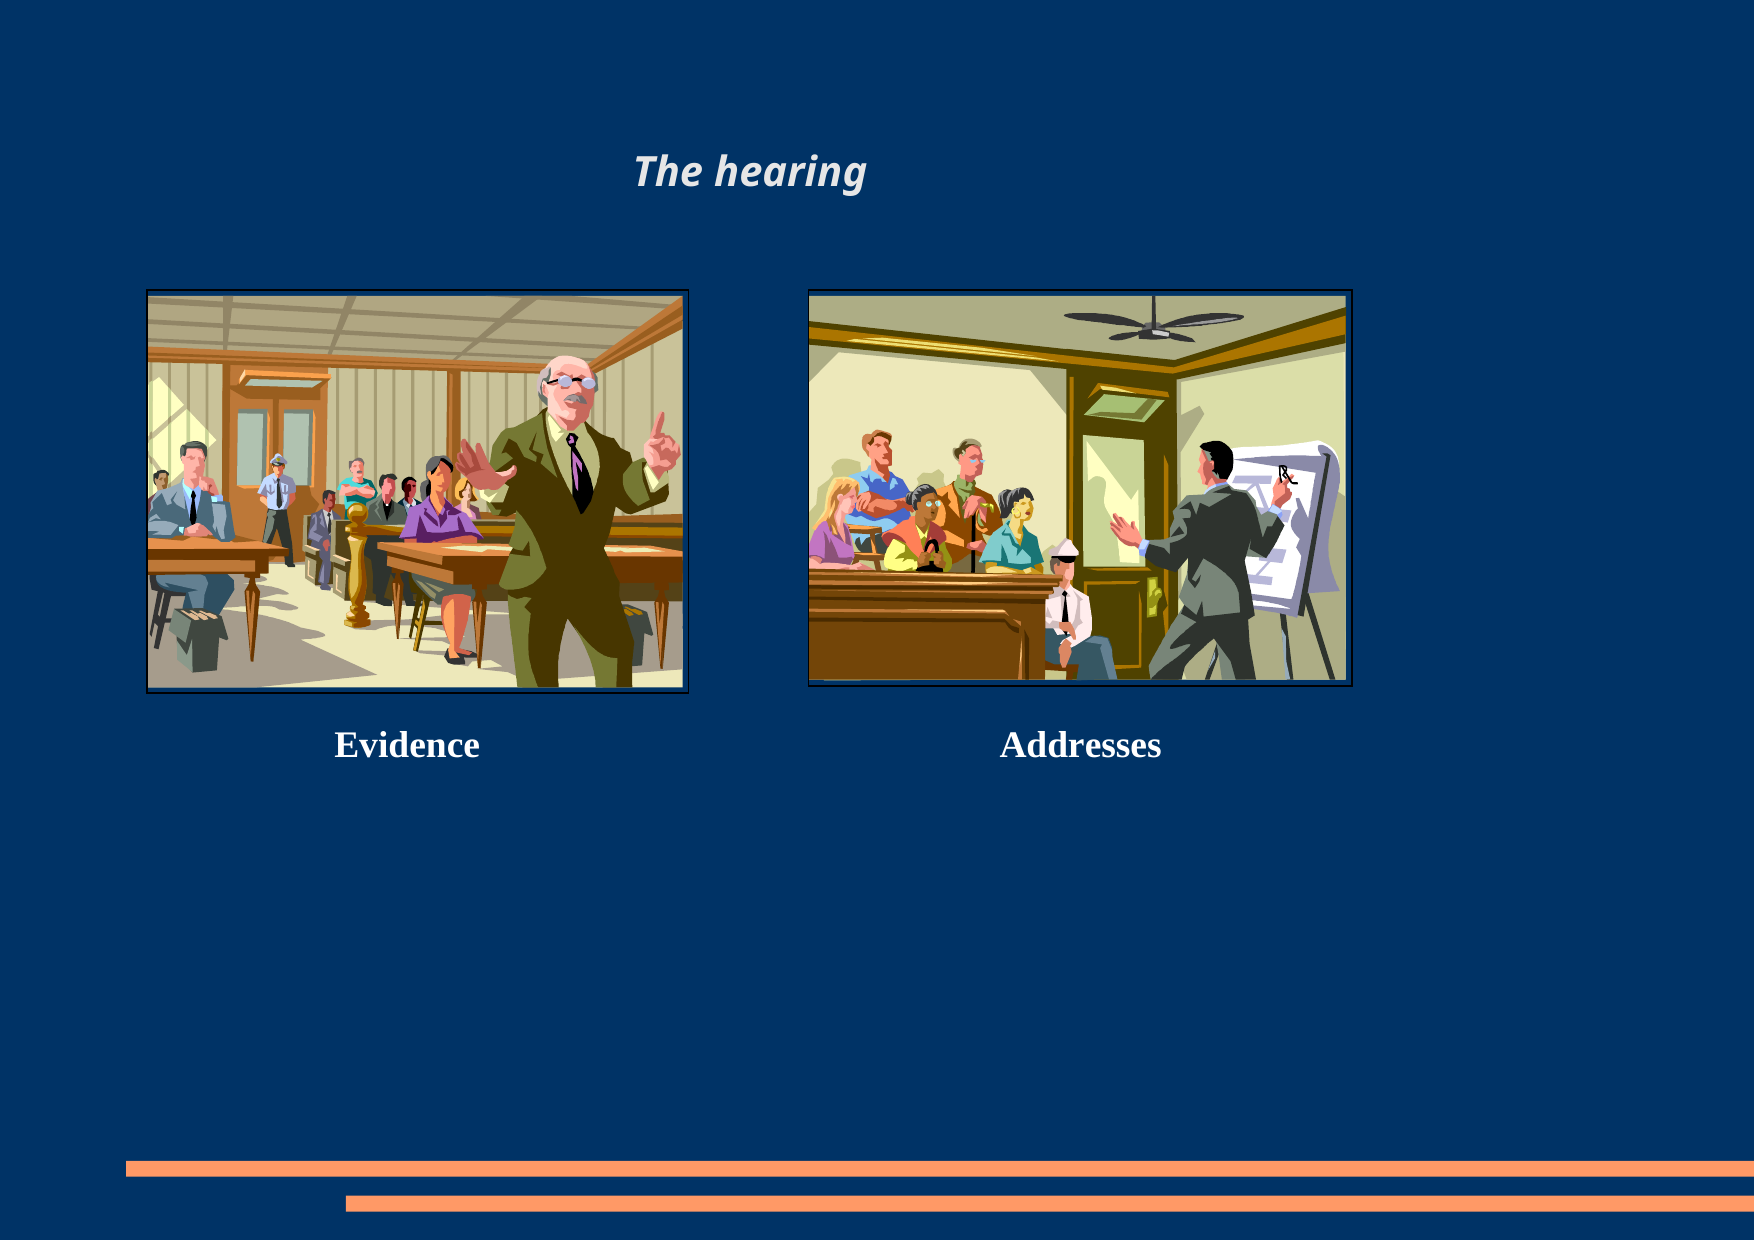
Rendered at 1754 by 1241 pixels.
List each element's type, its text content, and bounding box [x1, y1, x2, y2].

picture [147, 290, 688, 693]
list The hearing [75, 66, 1426, 1005]
picture [809, 290, 1352, 686]
text_box Evidence [253, 716, 562, 774]
text_box Addresses [927, 716, 1235, 774]
